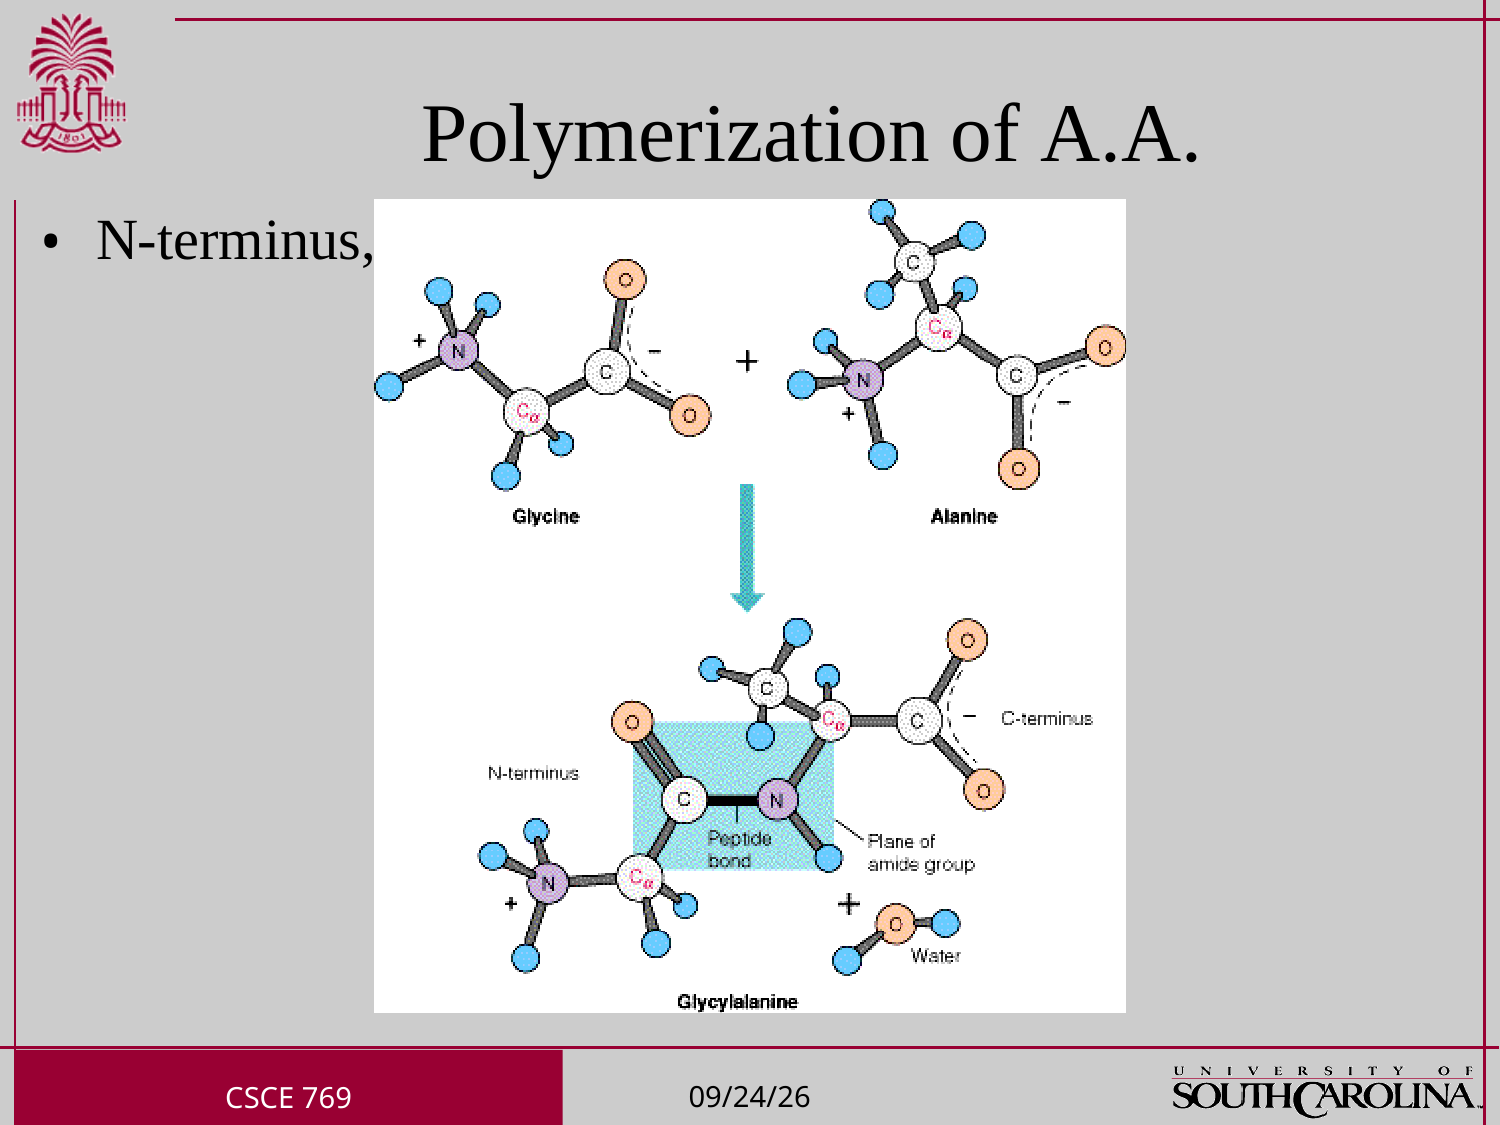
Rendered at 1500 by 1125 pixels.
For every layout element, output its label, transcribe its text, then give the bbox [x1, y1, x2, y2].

picture [1162, 1049, 1483, 1125]
list N-terminus, C-terminus [24, 200, 733, 1028]
picture [12, 12, 131, 155]
title Polymerization of A.A. [174, 9, 1450, 188]
picture [343, 199, 1476, 1013]
